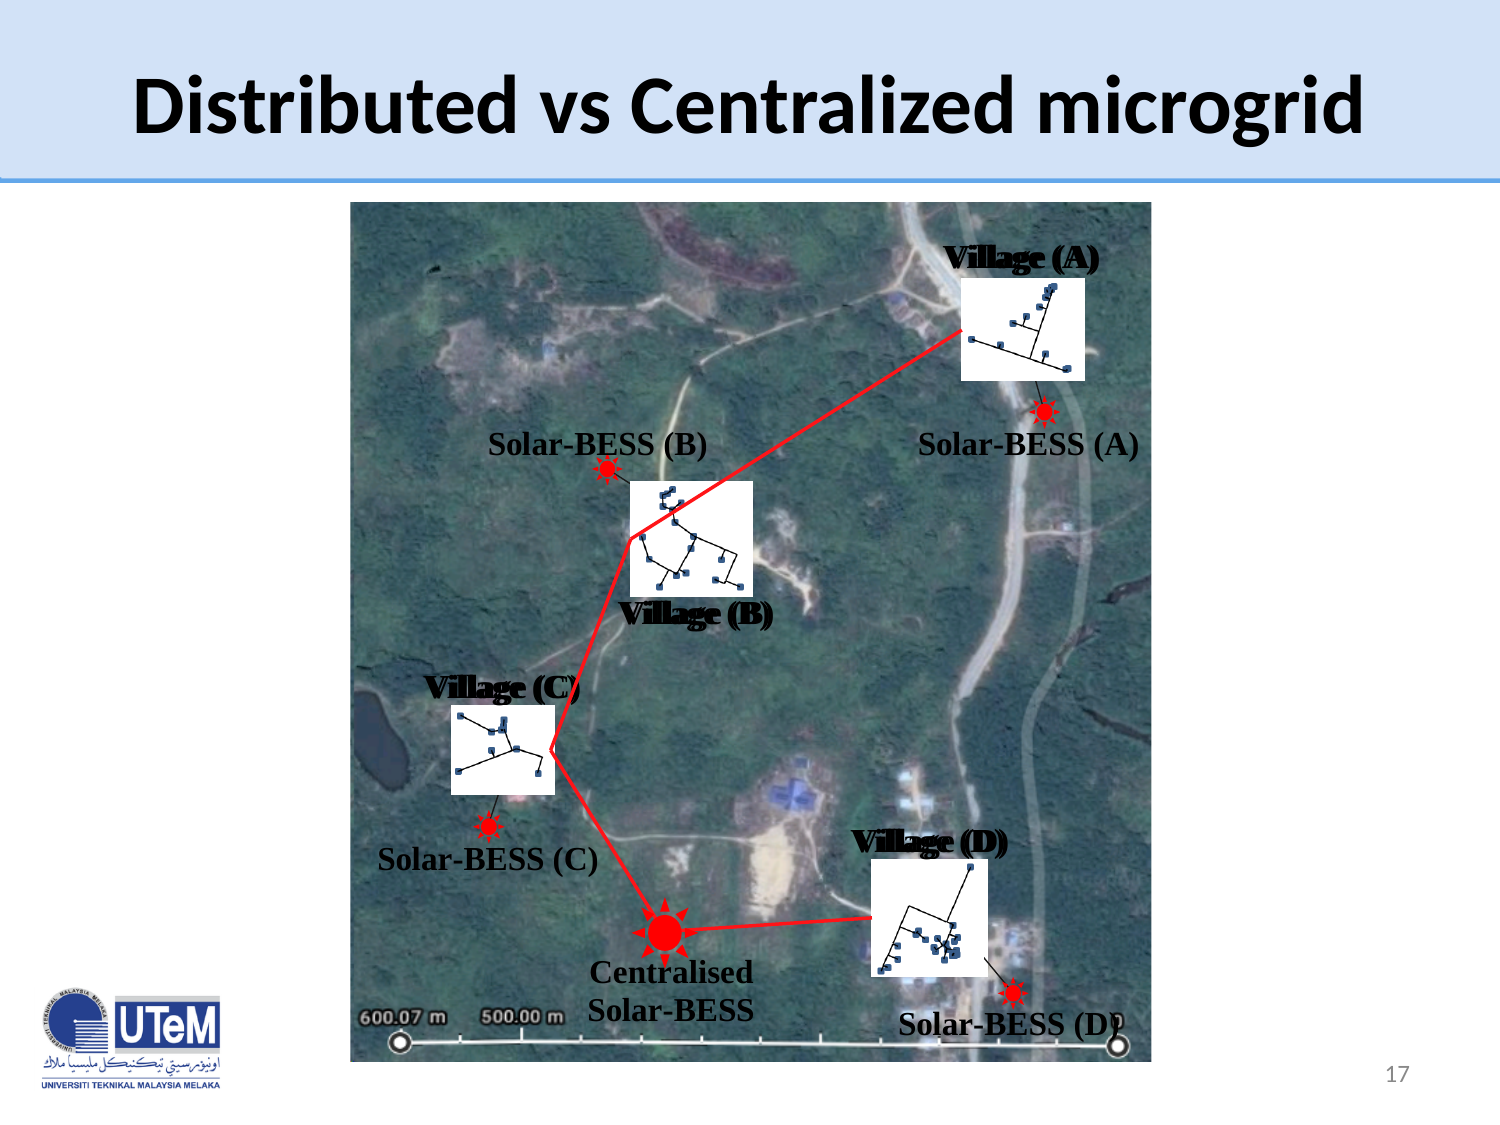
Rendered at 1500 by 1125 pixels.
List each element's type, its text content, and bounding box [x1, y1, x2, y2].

slide_number <編號> [1074, 1042, 1425, 1103]
title Distributed vs Centralized microgrid [75, 31, 1425, 171]
picture [350, 202, 1152, 1062]
picture [34, 987, 224, 1091]
picture [0, 0, 1500, 183]
